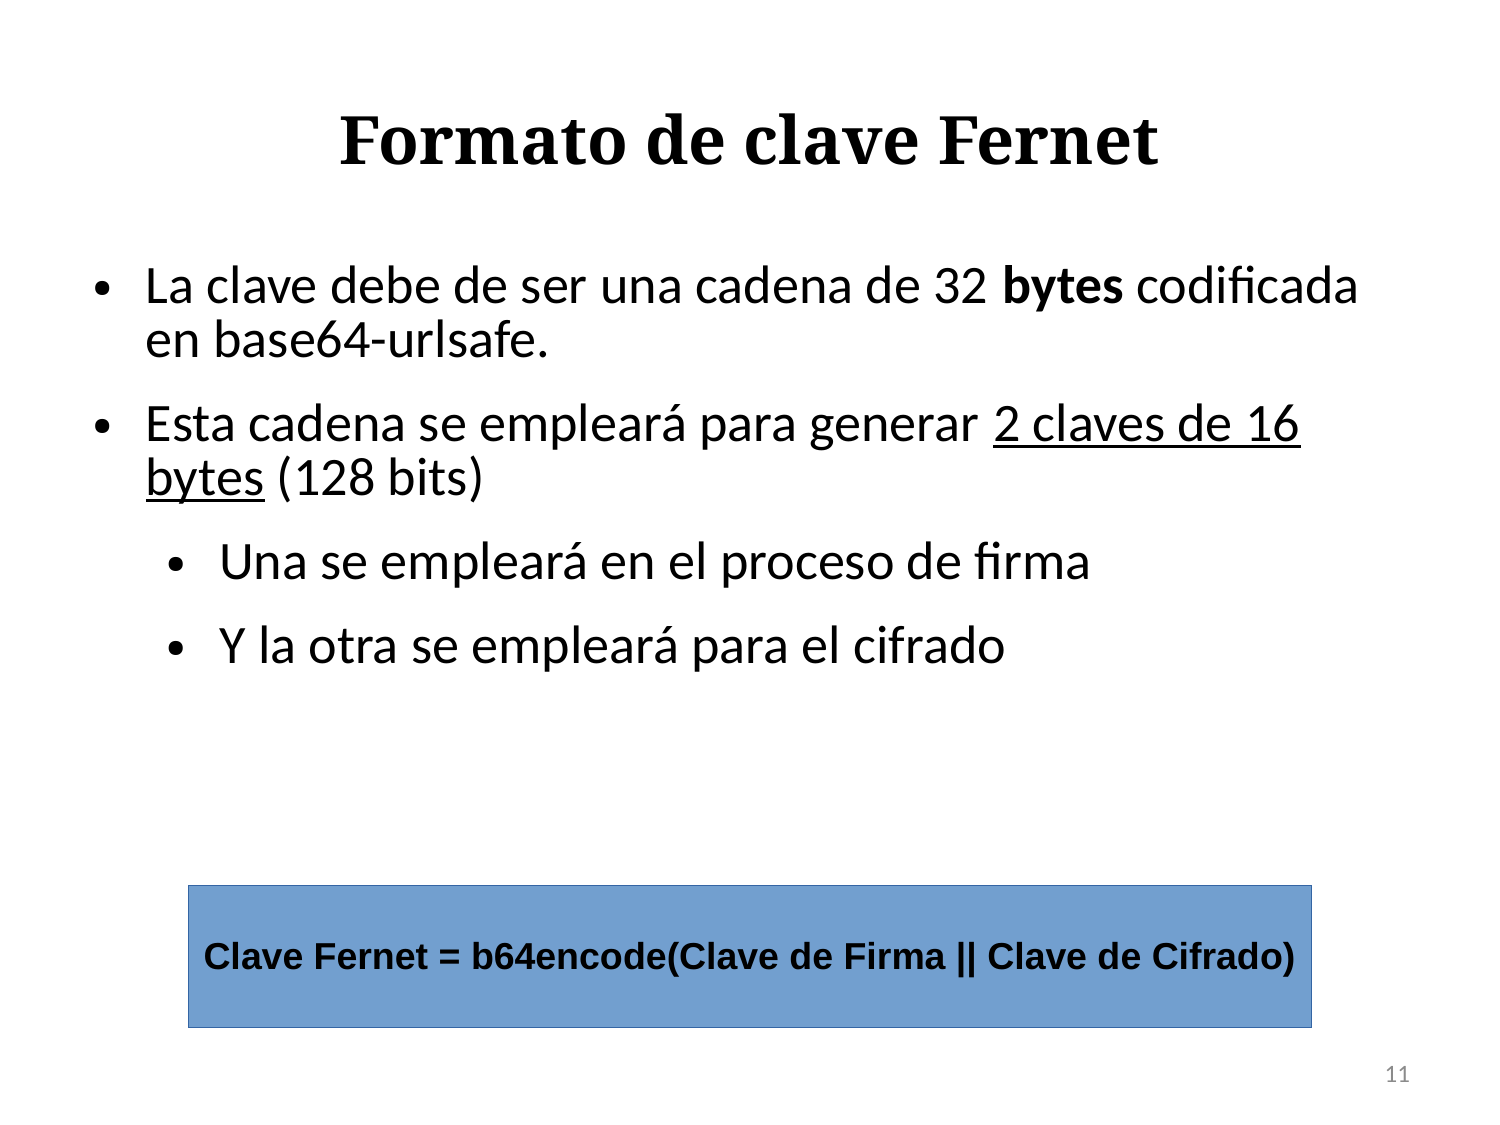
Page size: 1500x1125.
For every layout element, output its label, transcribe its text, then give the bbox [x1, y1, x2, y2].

list La clave debe de ser una cadena de 32 bytes codificada en base64-urlsafe. Esta cadena se empleará para generar 2 claves de 16 bytes (128 bits) Una se empleará en el proceso de firma Y la otra se empleará para el cifrado [75, 262, 1425, 851]
title Formato de clave Fernet [75, 45, 1425, 233]
text_box Clave Fernet = b64encode(Clave de Firma || Clave de Cifrado) [188, 885, 1312, 1028]
